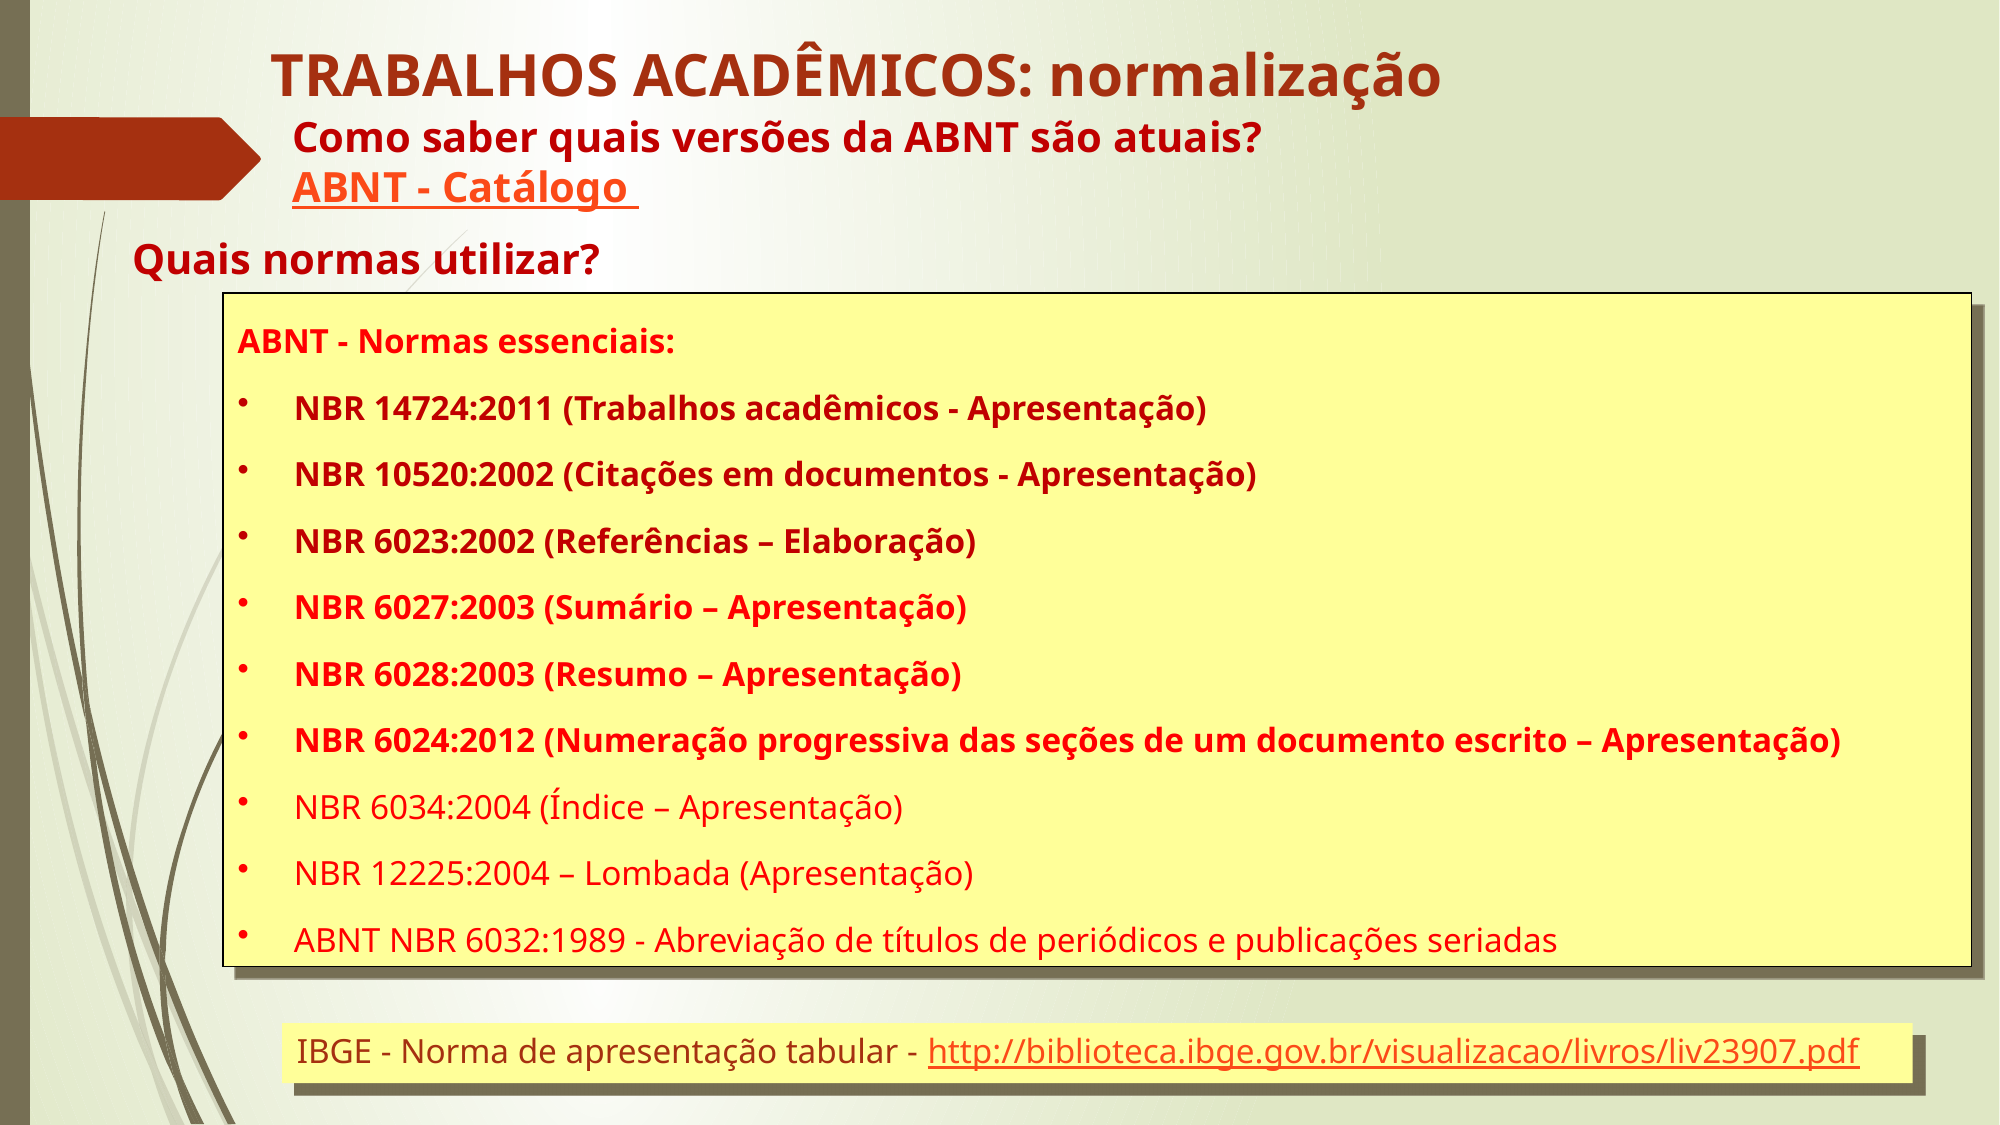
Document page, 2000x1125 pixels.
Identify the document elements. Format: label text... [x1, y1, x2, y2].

text_box ABNT - Normas essenciais: NBR 14724:2011 (Trabalhos acadêmicos - Apresentação) NBR 10520:2002 (Citações em documentos - Apresentação) NBR 6023:2002 (Referências – Elaboração) NBR 6027:2003 (Sumário – Apresentação) NBR 6028:2003 (Resumo – Apresentação) NBR 6024:2012 (Numeração progressiva das seções de um documento escrito – Apresentação) NBR 6034:2004 (Índice – Apresentação) NBR 12225:2004 – Lombada (Apresentação) ABNT NBR 6032:1989 - Abreviação de títulos de periódicos e publicações seriadas [222, 292, 1972, 967]
text_box Como saber quais versões da ABNT são atuais? ABNT - Catálogo [277, 103, 1855, 226]
text_box IBGE - Norma de apresentação tabular - http://biblioteca.ibge.gov.br/visualizacao/livros/liv23907.pdf [282, 1023, 1913, 1084]
text_box Quais normas utilizar? [117, 224, 626, 290]
title TRABALHOS ACADÊMICOS: normalização [255, 30, 1830, 122]
